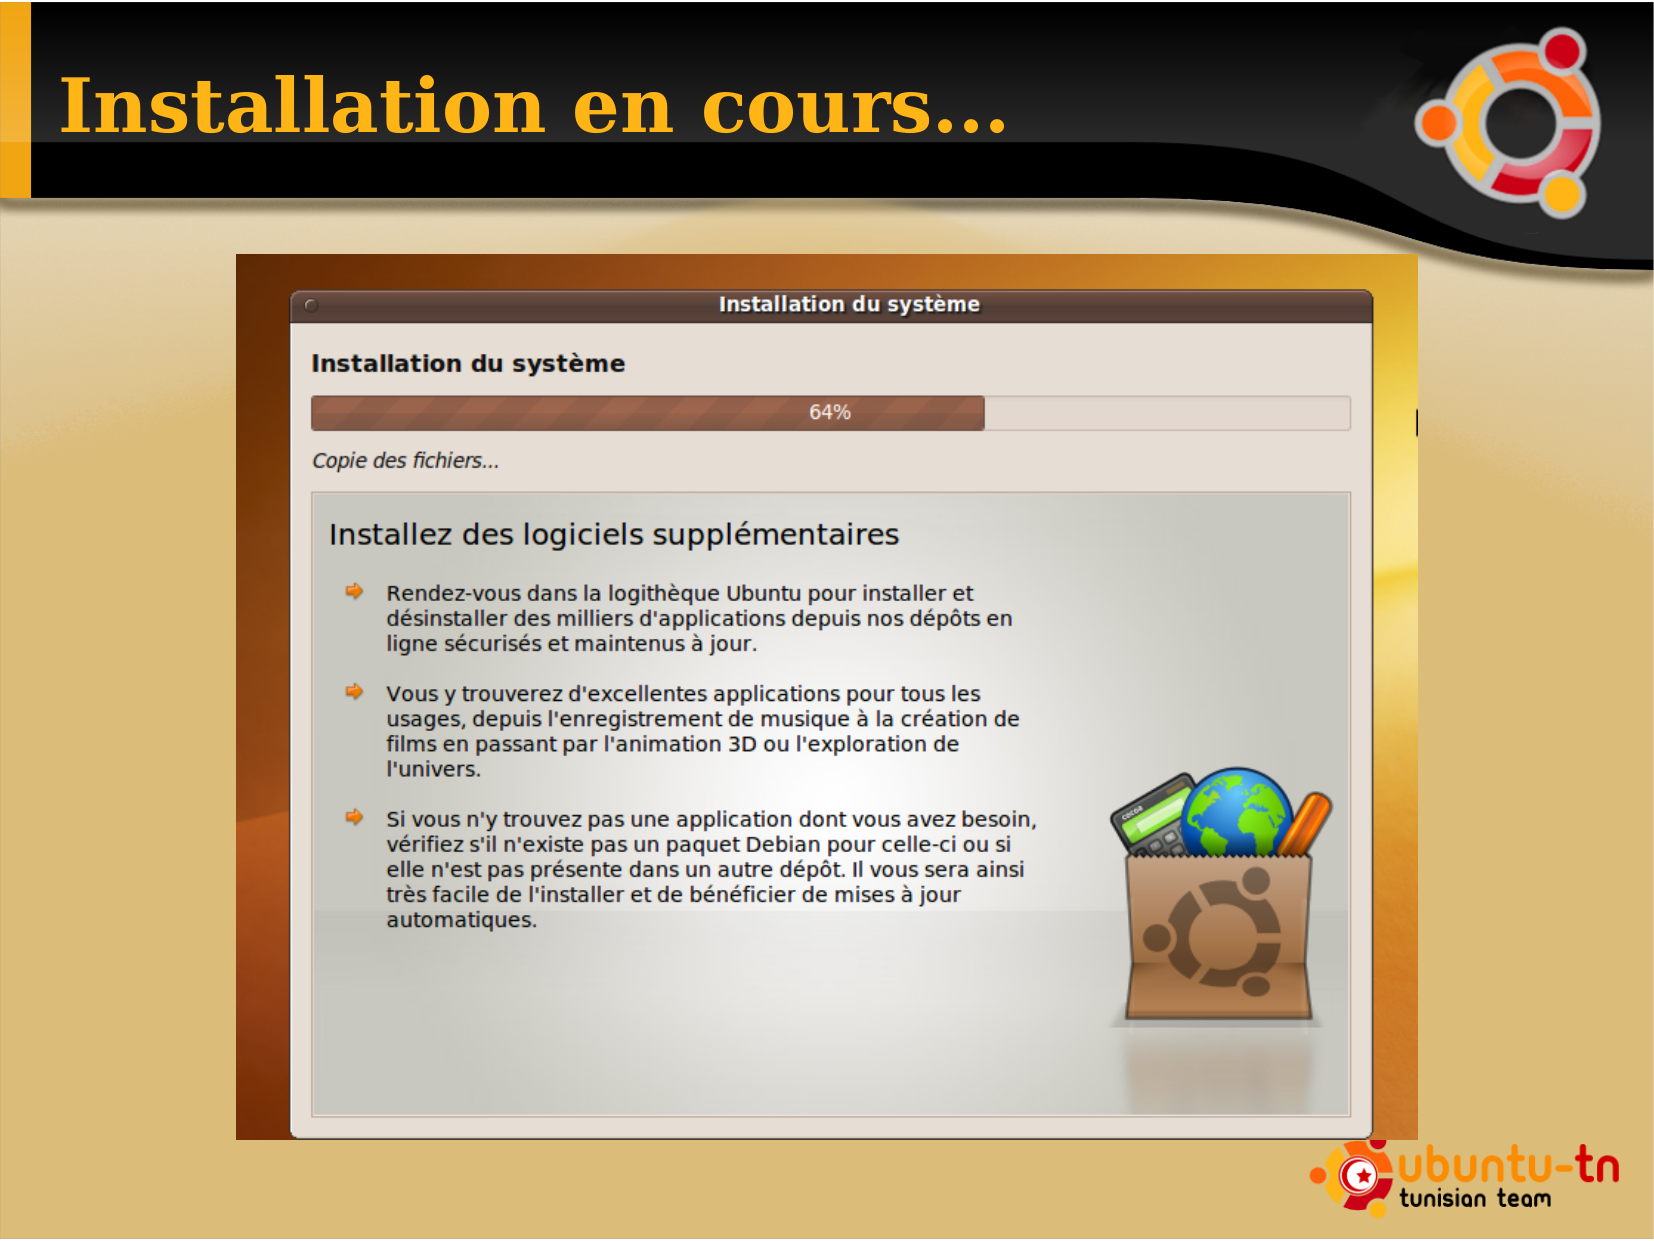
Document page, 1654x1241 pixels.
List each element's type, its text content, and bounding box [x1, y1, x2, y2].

title Installation en cours... [59, 9, 1447, 202]
picture [0, 0, 1654, 1241]
